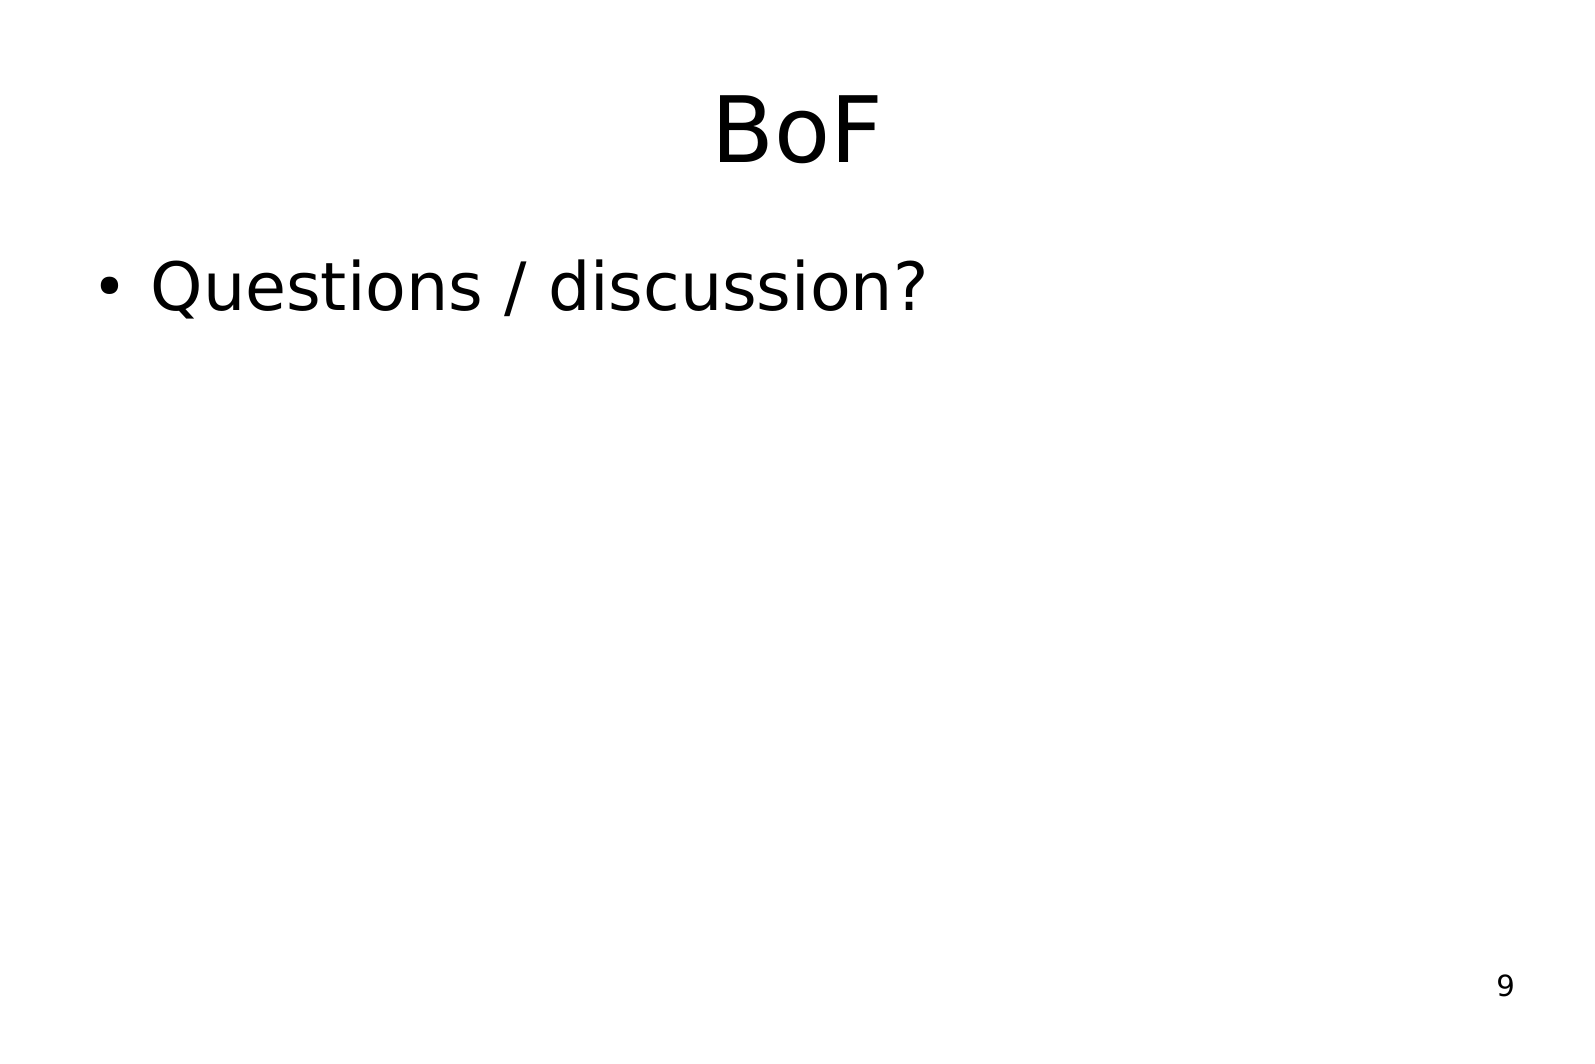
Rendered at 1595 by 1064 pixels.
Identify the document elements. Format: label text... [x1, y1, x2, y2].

list Questions / discussion? [79, 248, 1515, 936]
title BoF [79, 49, 1515, 213]
